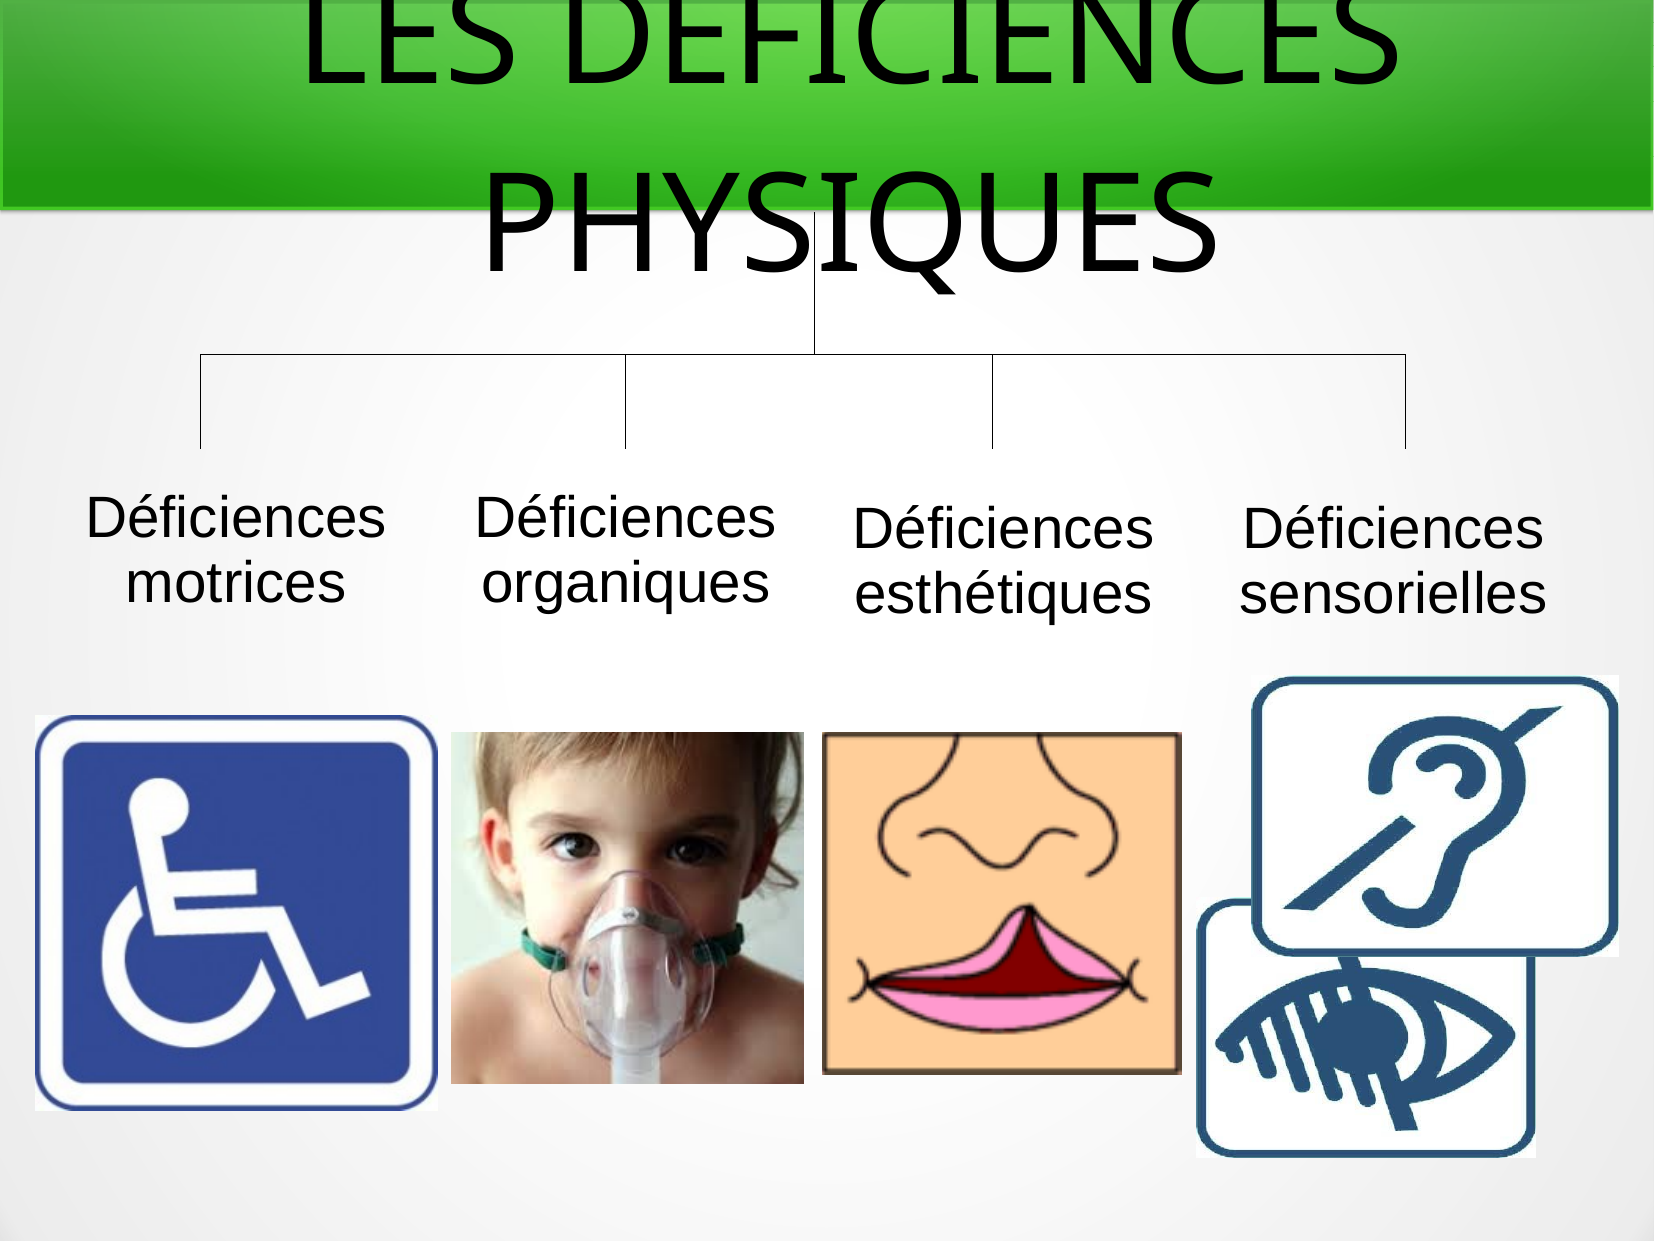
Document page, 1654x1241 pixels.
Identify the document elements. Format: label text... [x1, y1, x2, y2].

text_box Déficiences motrices [70, 484, 402, 615]
picture [822, 732, 1182, 1075]
text_box Déficiences esthétiques [838, 496, 1170, 627]
text_box Déficiences organiques [460, 484, 792, 615]
picture [35, 715, 438, 1111]
title LES DÉFICIENCES PHYSIQUES [82, 0, 1619, 260]
subtitle Déficiences sensorielles [1228, 496, 1560, 627]
picture [451, 732, 804, 1084]
picture [1196, 675, 1619, 1158]
